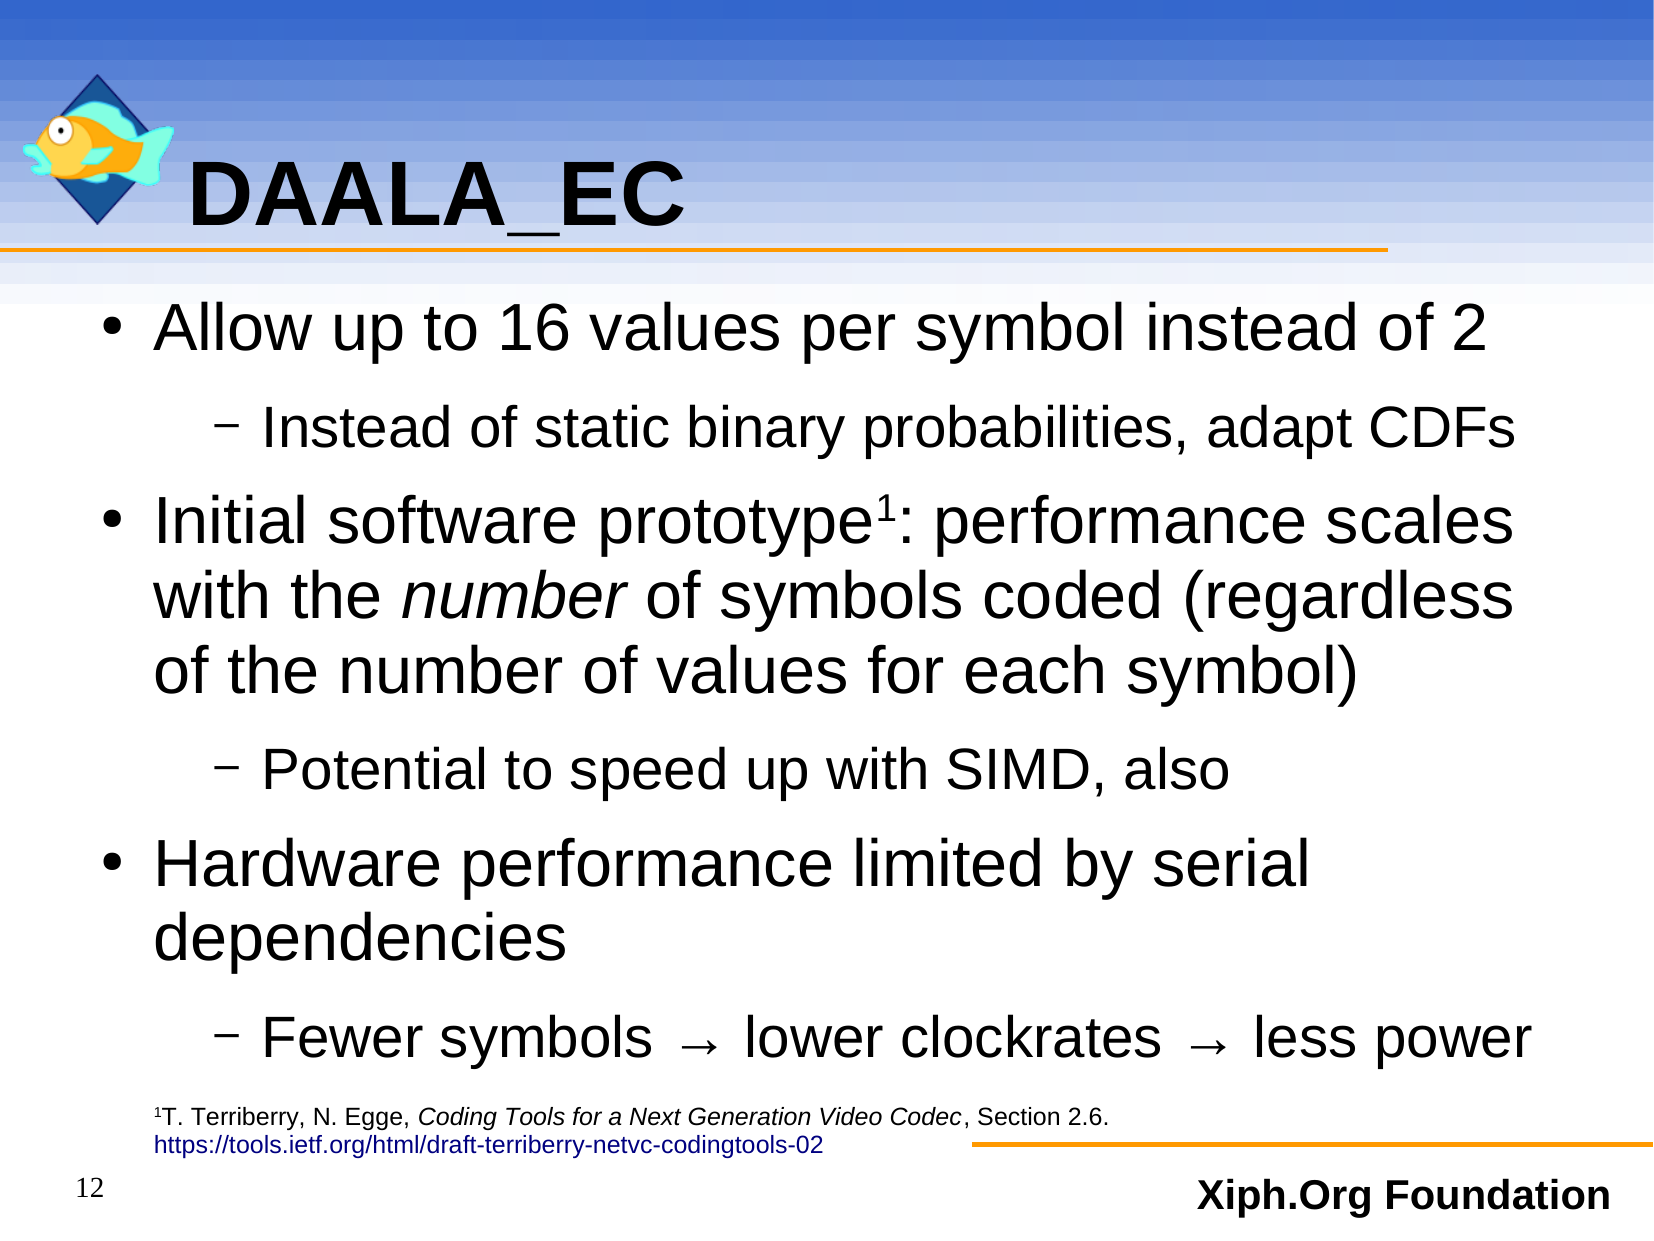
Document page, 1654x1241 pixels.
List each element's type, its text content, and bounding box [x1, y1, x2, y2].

list Allow up to 16 values per symbol instead of 2 Instead of static binary probabilities, adapt CDFs Initial software prototype1: performance scales with the number of symbols coded (regardless of the number of values for each symbol) Potential to speed up with SIMD, also Hardware performance limited by serial dependencies Fewer symbols → lower clockrates → less power [82, 290, 1571, 1102]
list 1T. Terriberry, N. Egge, Coding Tools for a Next Generation Video Codec, Section 2.6. https://tools.ietf.org/html/draft-terriberry-netvc-codingtools-02 [82, 1102, 1571, 1175]
picture [0, 0, 1654, 1241]
title DAALA_EC [187, 37, 1571, 245]
